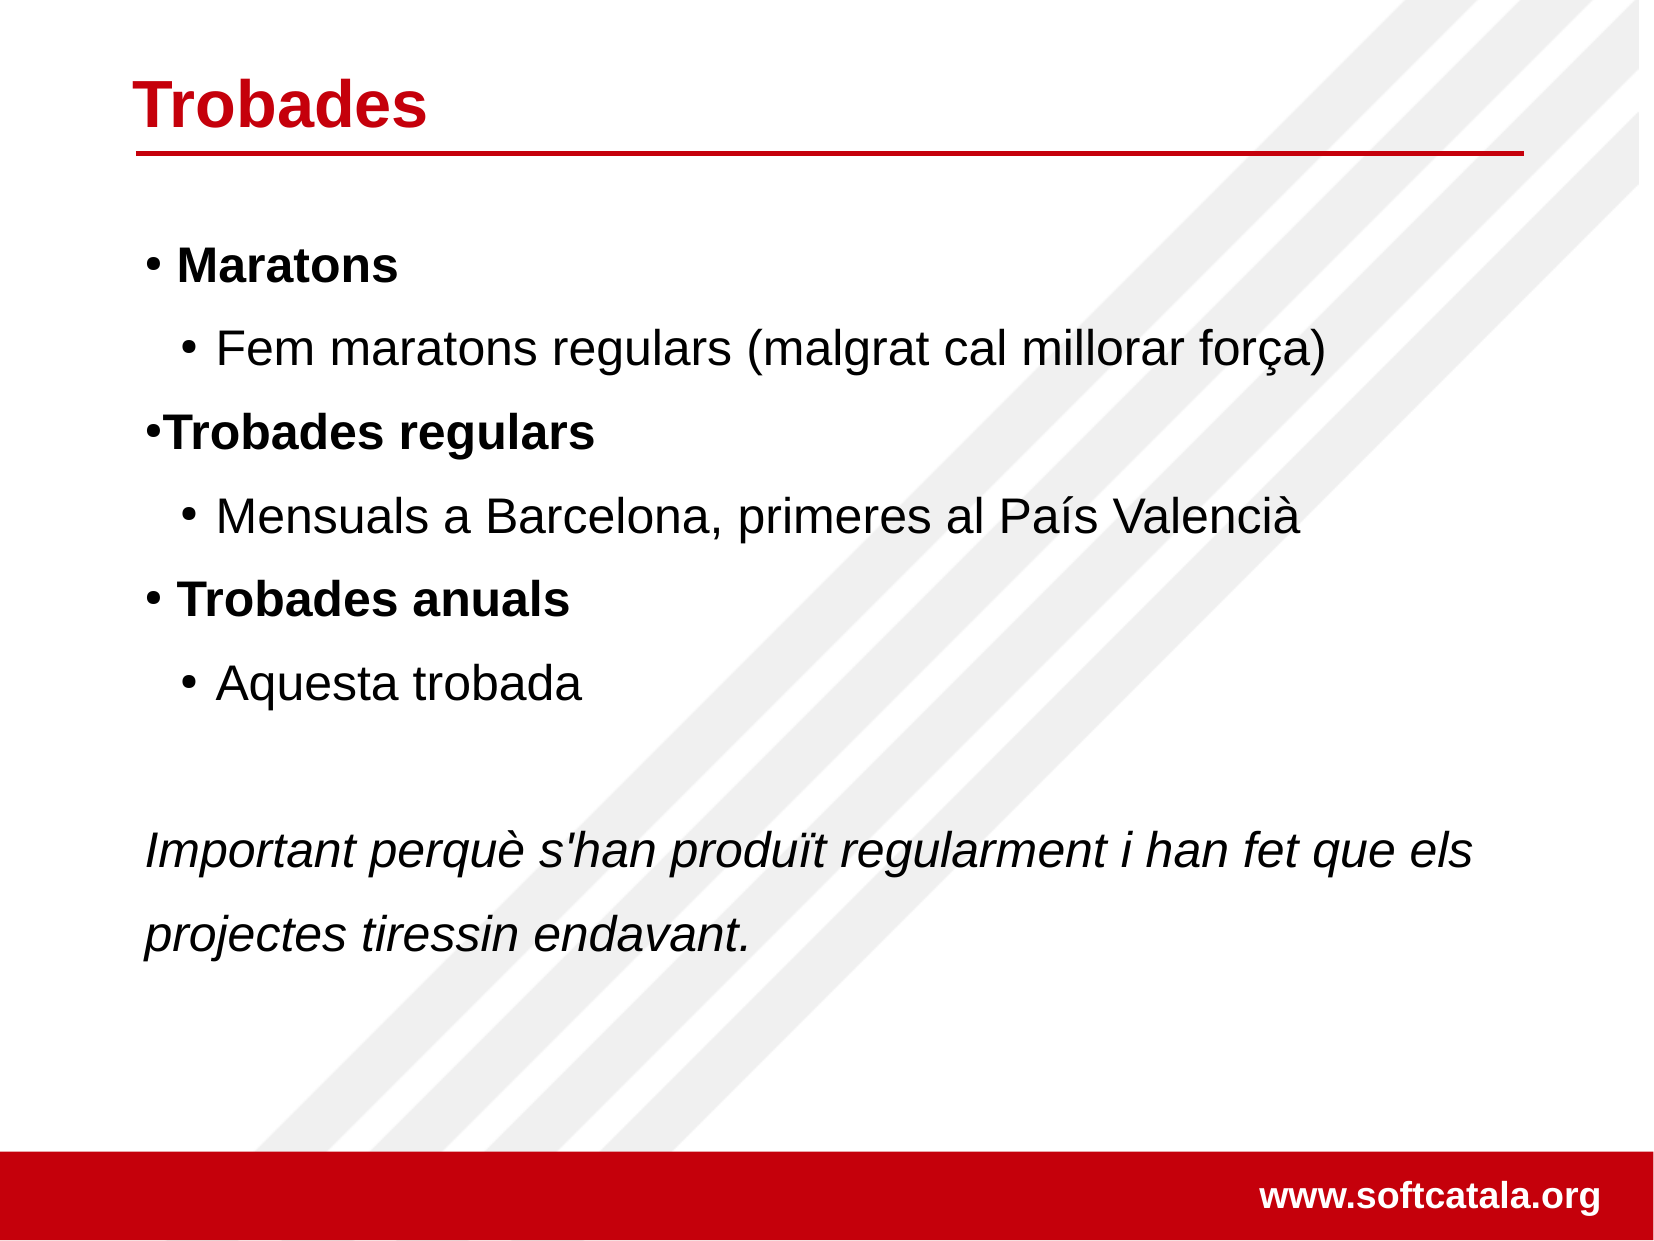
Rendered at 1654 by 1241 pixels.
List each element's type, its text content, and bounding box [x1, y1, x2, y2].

text_box Maratons Fem maratons regulars (malgrat cal millorar força) Trobades regulars Mensuals a Barcelona, primeres al País Valencià Trobades anuals Aquesta trobada Important perquè s'han produït regularment i han fet que els projectes tiressin endavant. [129, 201, 1512, 946]
picture [0, 0, 1639, 1151]
text_box Trobades [118, 59, 1501, 149]
text_box www.softcatala.org [0, 1151, 1654, 1241]
